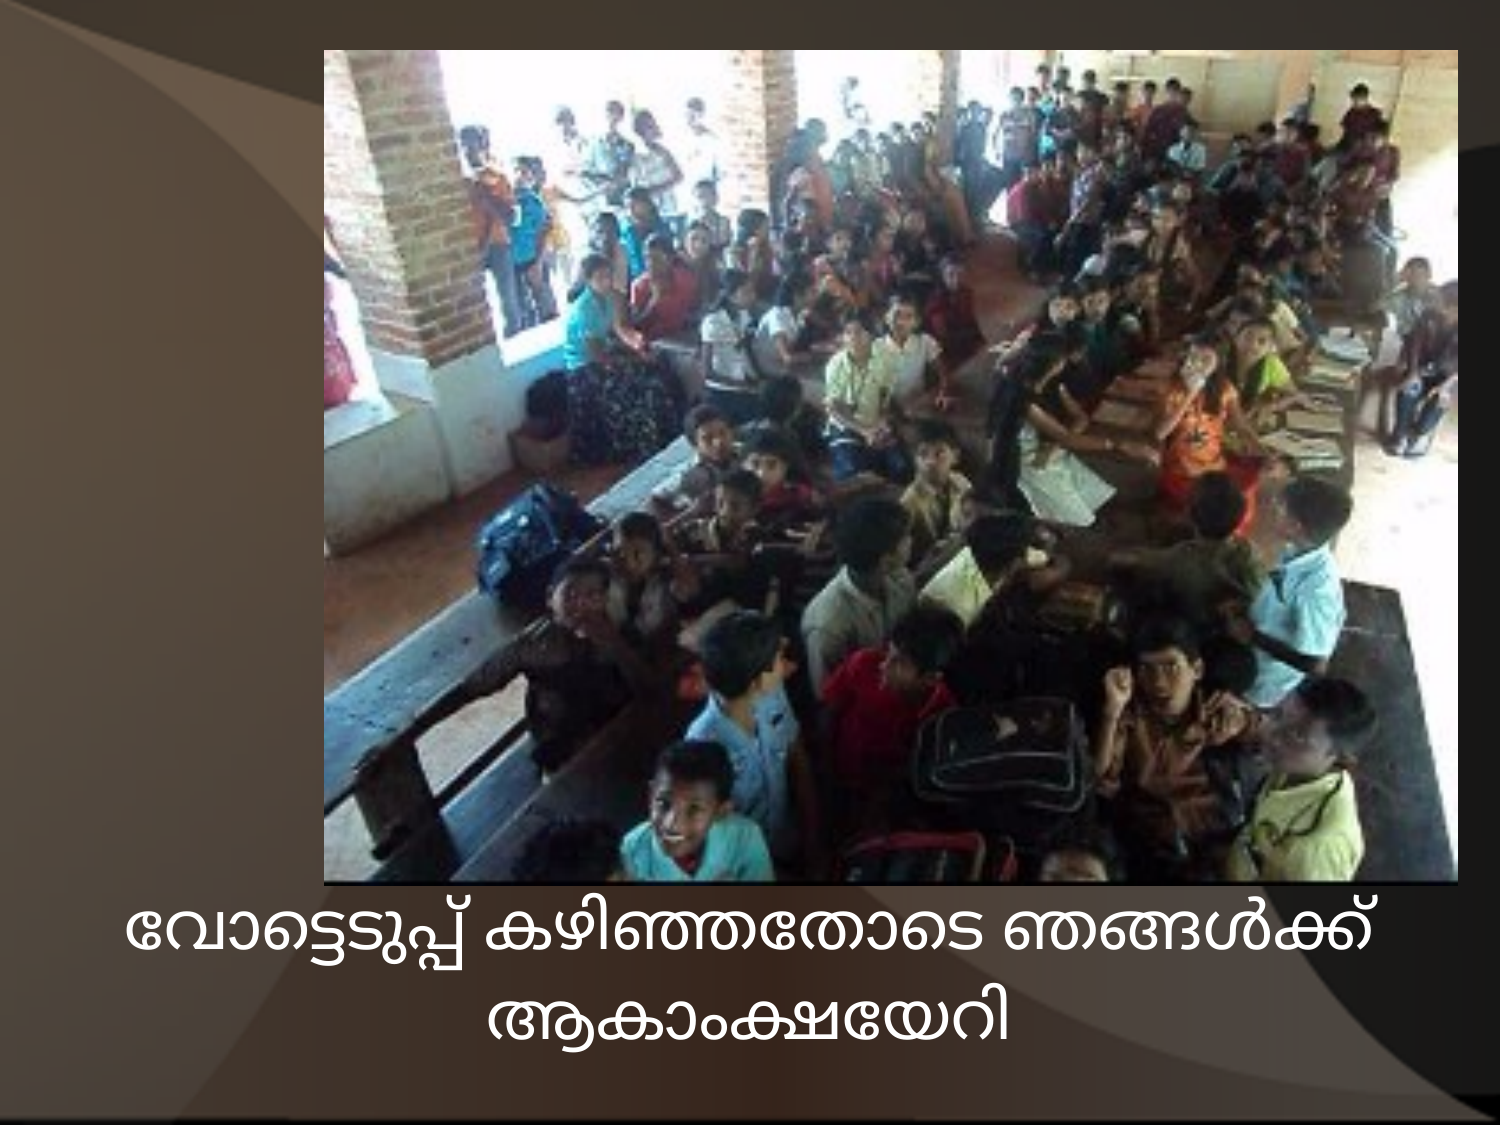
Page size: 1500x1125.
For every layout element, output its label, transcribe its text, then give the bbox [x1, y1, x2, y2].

subtitle വോട്ടെടുപ്പ് കഴിഞ്ഞതോടെ ഞങ്ങള്‍ക്ക് ആകാംക്ഷയേറി [27, 909, 1471, 1028]
picture [0, 0, 1500, 1125]
